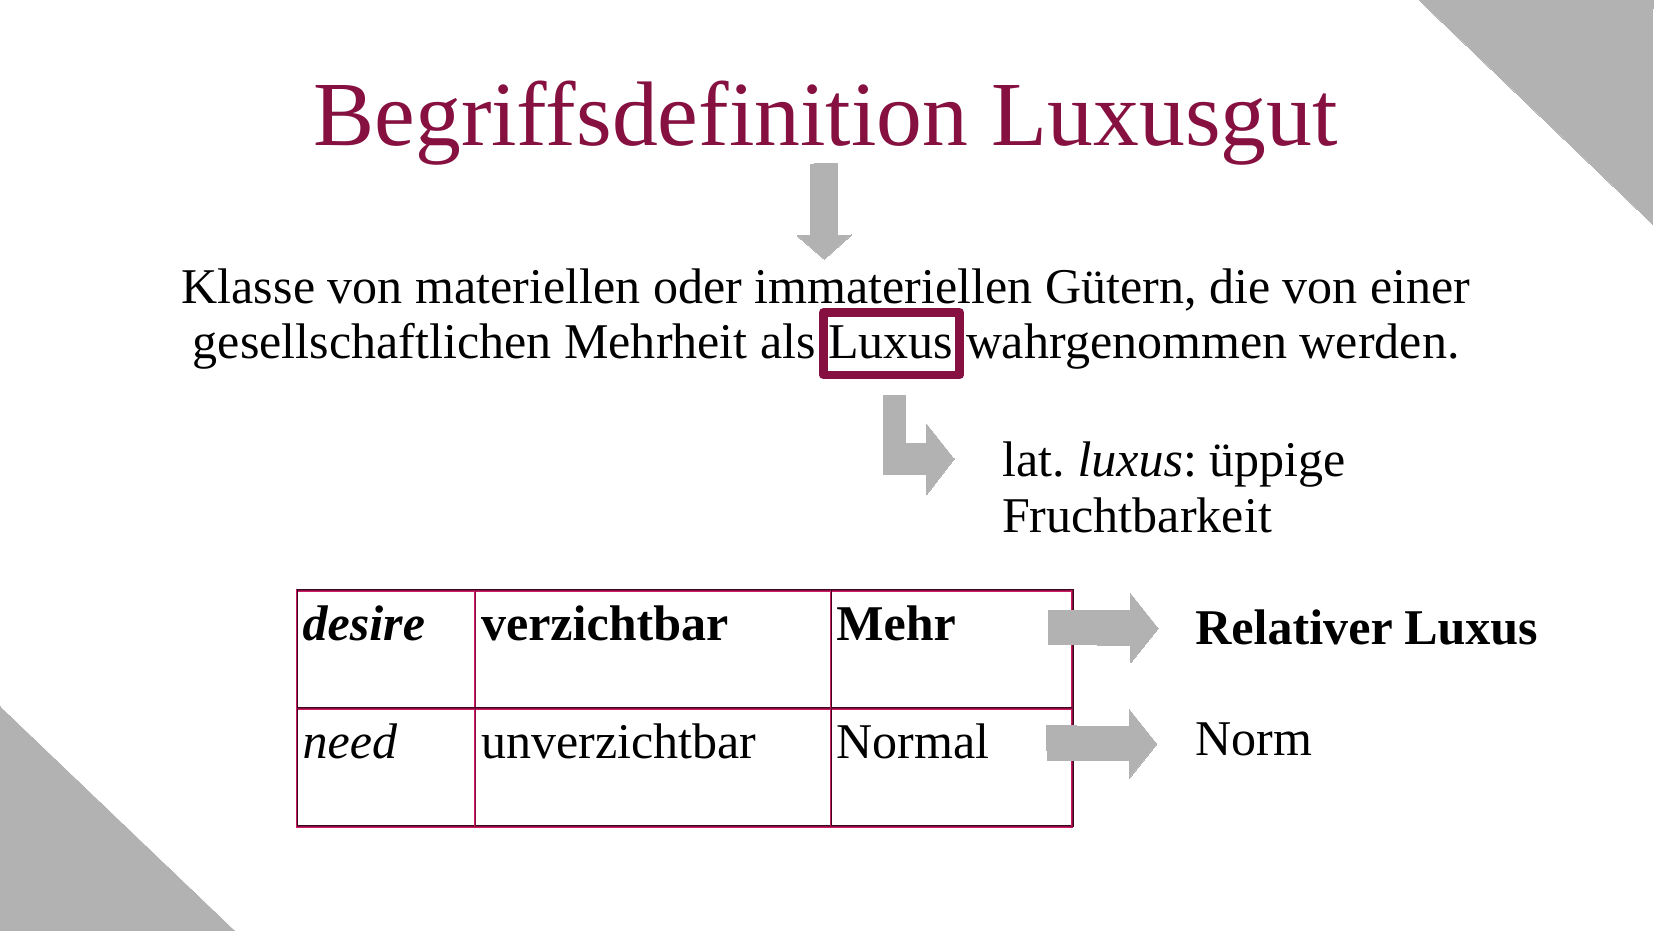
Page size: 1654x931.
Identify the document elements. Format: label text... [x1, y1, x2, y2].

text_box [0, 706, 235, 931]
table_header verzichtbar [476, 592, 830, 707]
table_cell need [298, 710, 474, 825]
table_header desire [298, 592, 474, 707]
text_box lat. luxus: üppige Fruchtbarkeit [987, 424, 1456, 551]
text_box [1419, 0, 1654, 225]
text_box [1046, 709, 1157, 779]
text_box [1048, 593, 1159, 663]
text_box Relativer Luxus Norm [1180, 592, 1571, 774]
subtitle Klasse von materiellen oder immateriellen Gütern, die von einer gesellschaftlichen Mehrheit als Luxus wahrgenommen werden. [82, 203, 1571, 882]
table_cell unverzichtbar [476, 710, 830, 825]
text_box [797, 163, 852, 260]
text_box [883, 395, 955, 495]
title Begriffsdefinition Luxusgut [82, 37, 1571, 193]
table_header Mehr [832, 592, 1071, 707]
table_cell Normal [832, 710, 1071, 825]
